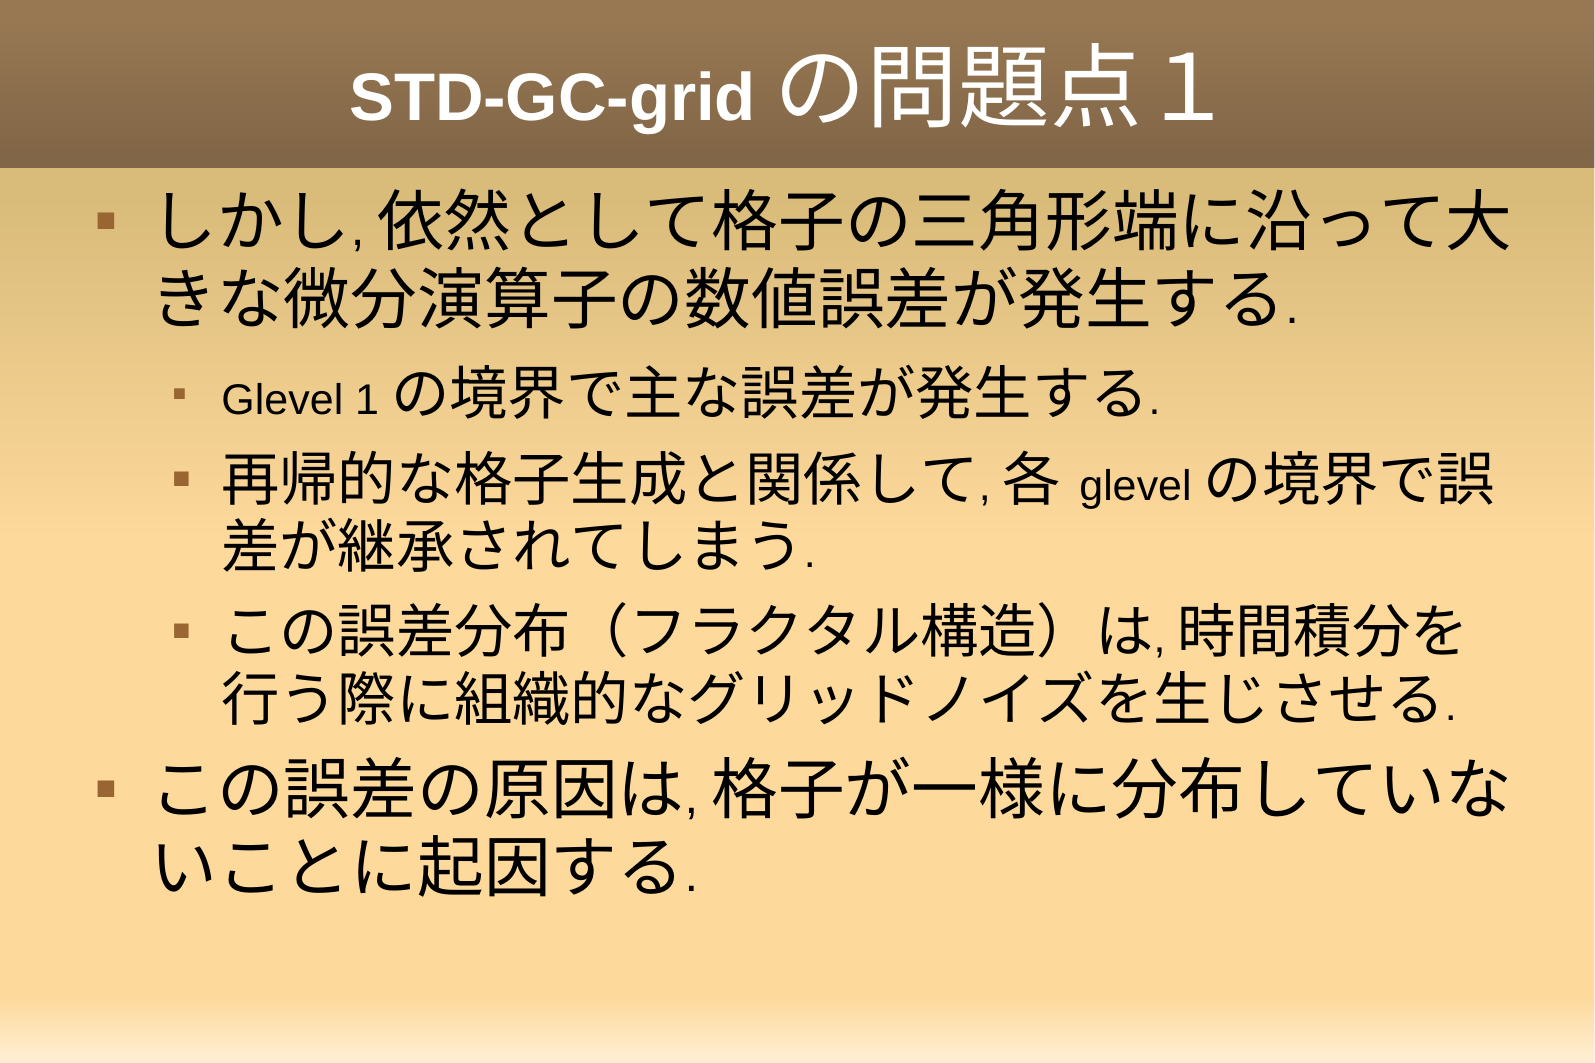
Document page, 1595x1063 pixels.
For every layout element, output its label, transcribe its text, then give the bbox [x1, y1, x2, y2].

title STD-GC-grid の問題点１ [74, 0, 1510, 178]
picture [0, 0, 1595, 1063]
list しかし, 依然として格子の三角形端に沿って大きな微分演算子の数値誤差が発生する. Glevel 1 の境界で主な誤差が発生する. 再帰的な格子生成と関係して, 各 glevel の境界で誤差が継承されてしまう. この誤差分布（フラクタル構造）は, 時間積分を行う際に組織的なグリッドノイズを生じさせる. この誤差の原因は, 格子が一様に分布していないことに起因する. [79, 183, 1515, 984]
